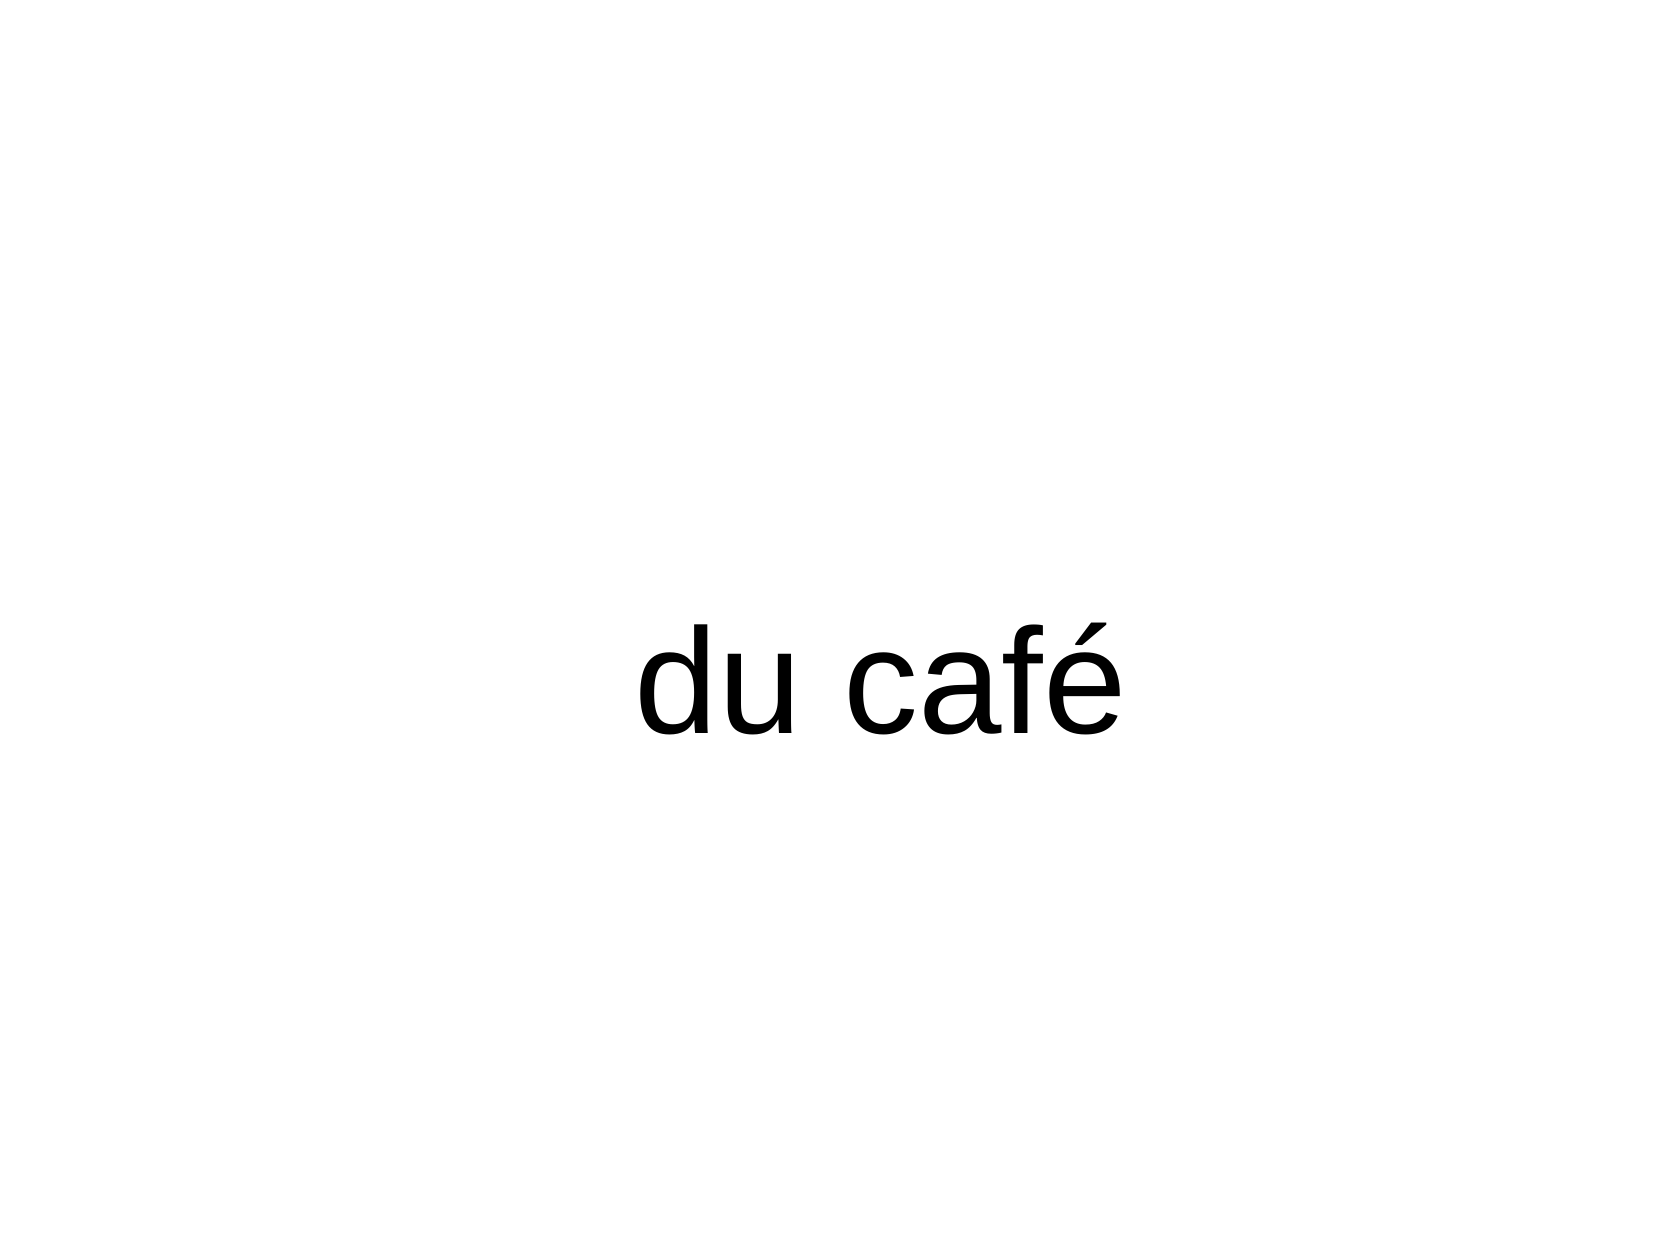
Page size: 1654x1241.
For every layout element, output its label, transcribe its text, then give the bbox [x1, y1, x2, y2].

text_box du café [620, 590, 1536, 773]
